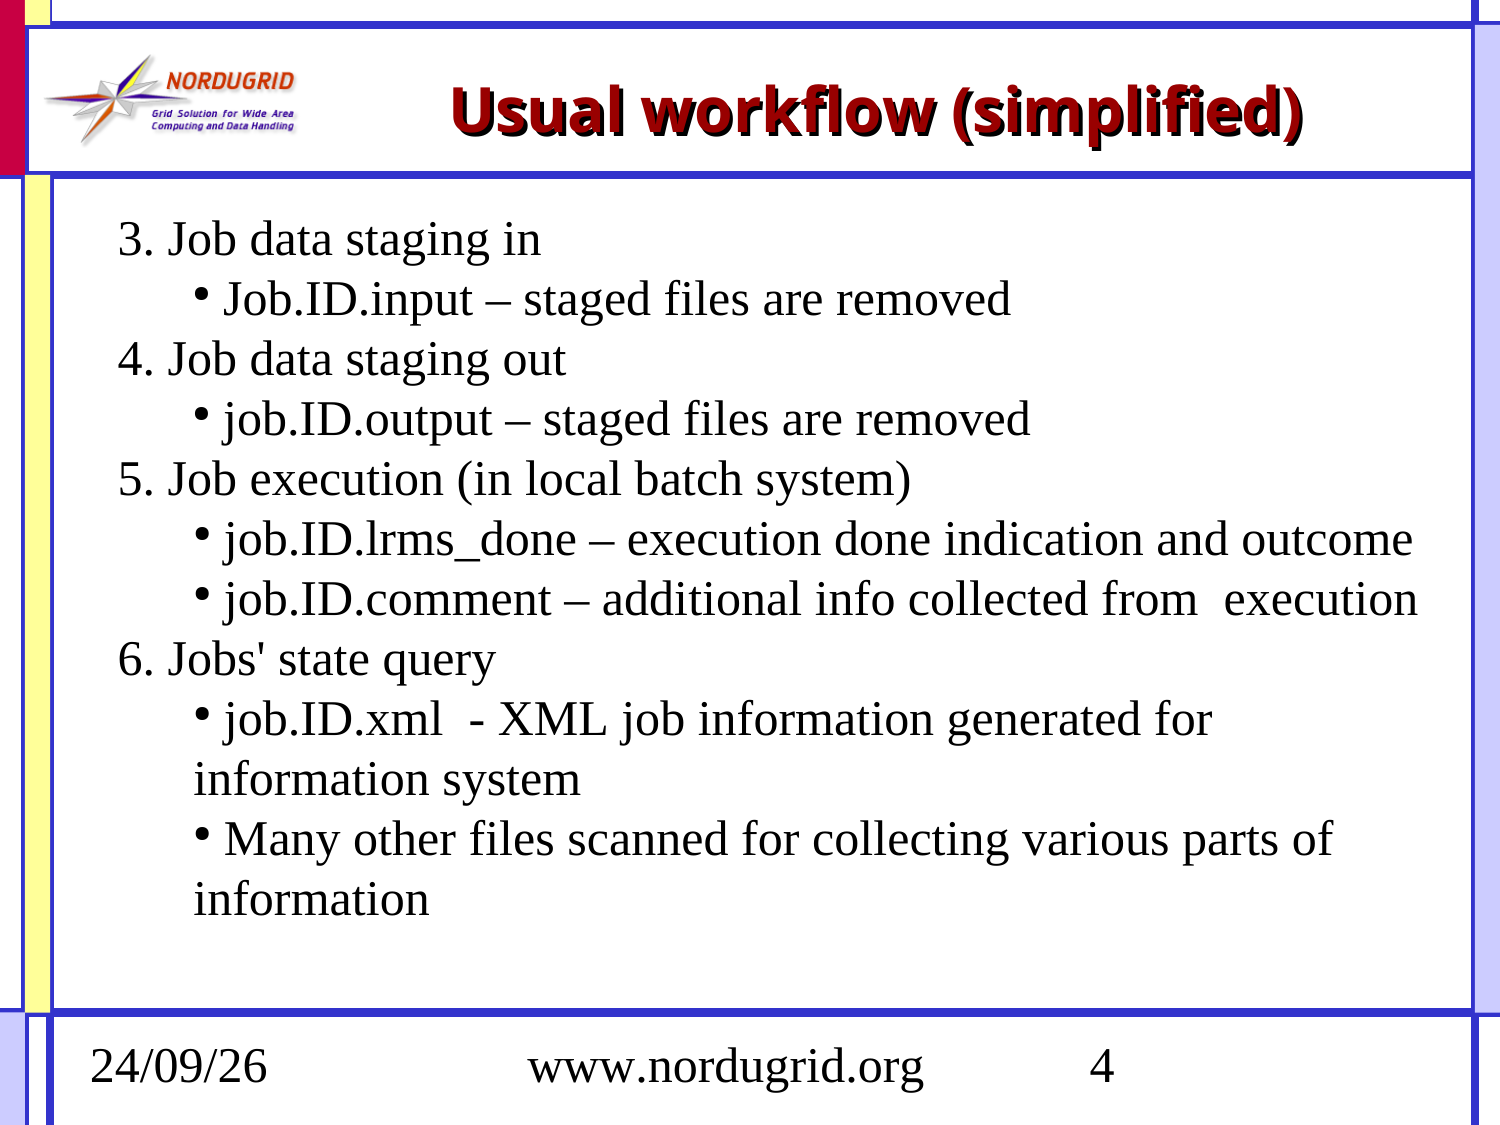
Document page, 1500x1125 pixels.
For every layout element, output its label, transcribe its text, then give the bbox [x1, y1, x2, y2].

list [87, 200, 1426, 1001]
title Usual workflow (simplified) [324, 62, 1428, 153]
text_box Job data staging in Job.ID.input – staged files are removed Job data staging out job.ID.output – staged files are removed Job execution (in local batch system) job.ID.lrms_done – execution done indication and outcome job.ID.comment – additional info collected from execution Jobs' state query job.ID.xml - XML job information generated for information system Many other files scanned for collecting various parts of information [102, 198, 1438, 933]
picture [40, 49, 301, 148]
